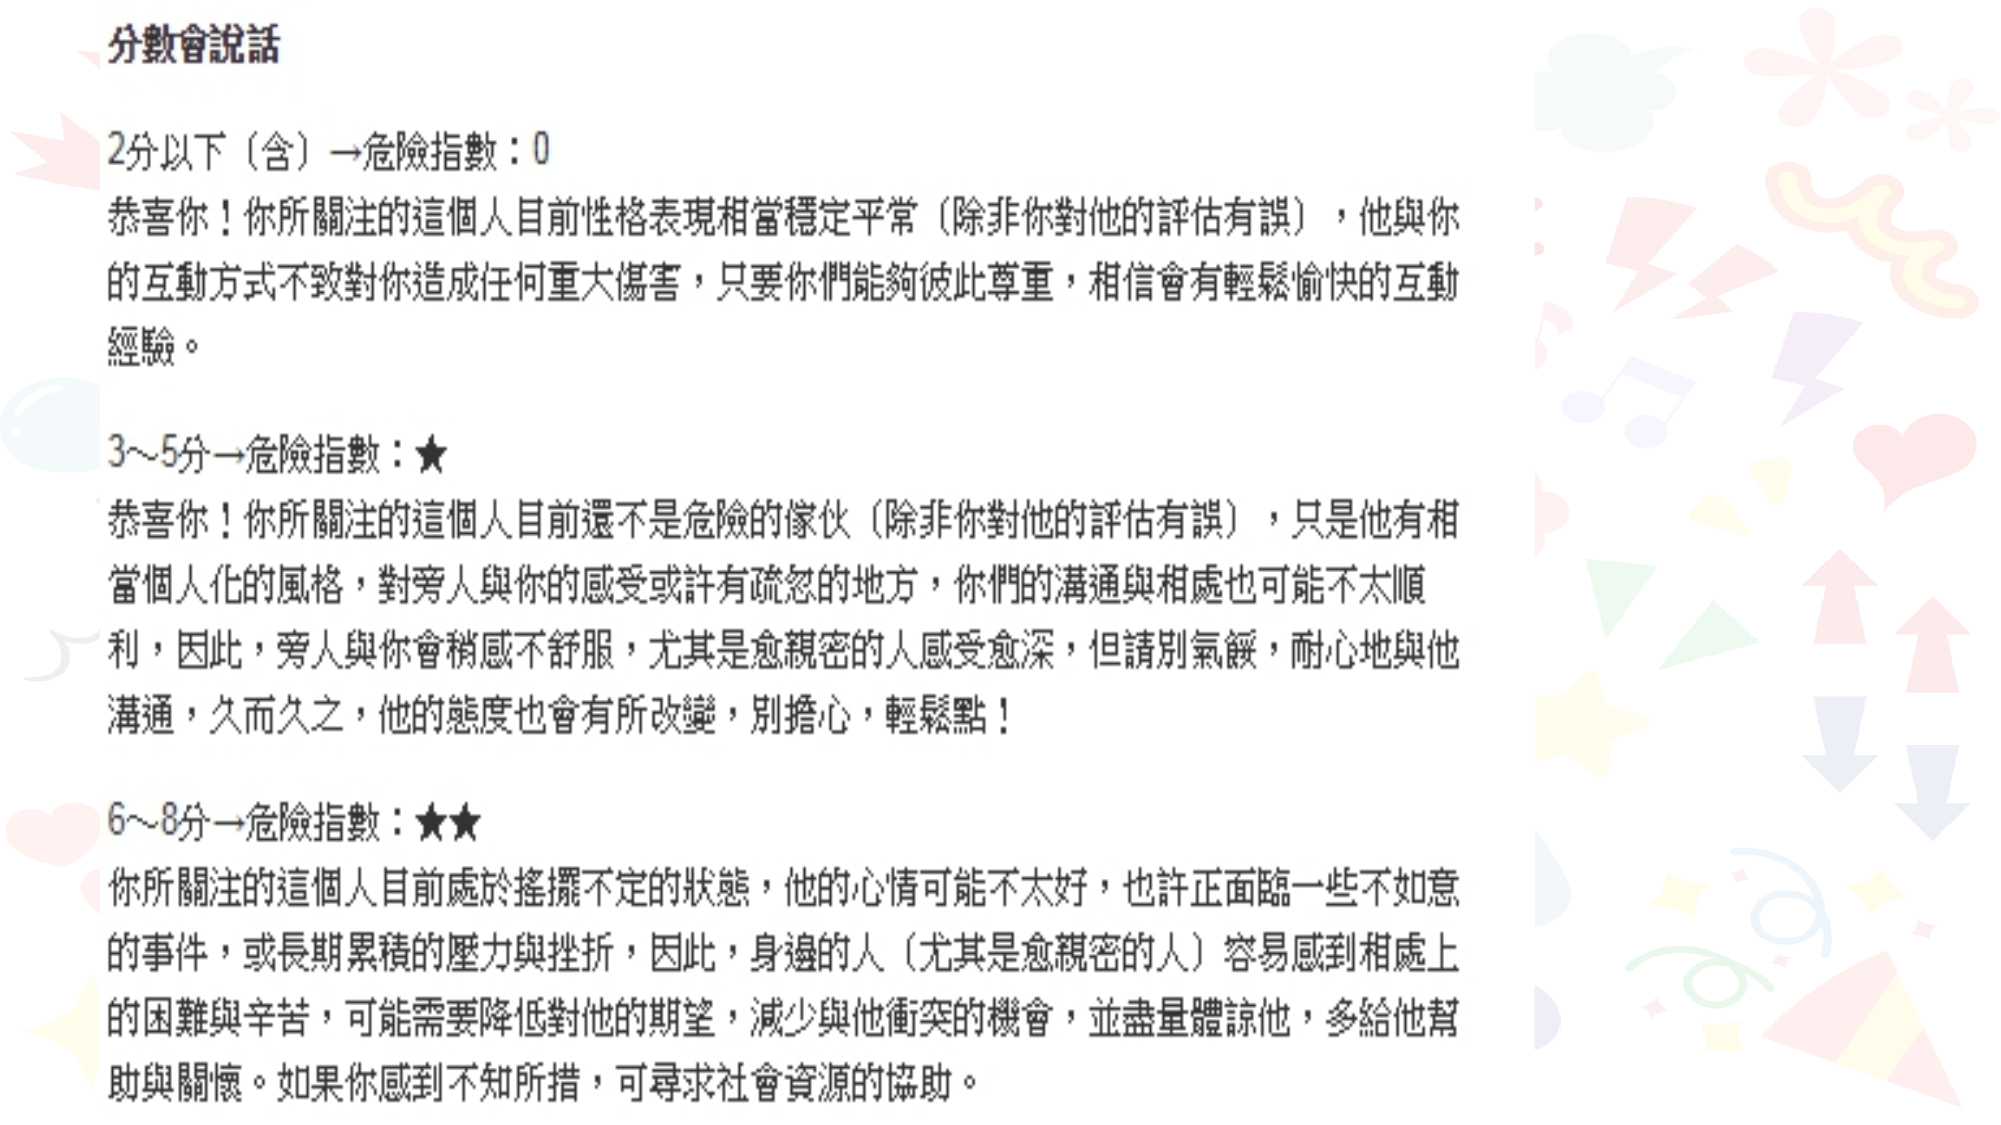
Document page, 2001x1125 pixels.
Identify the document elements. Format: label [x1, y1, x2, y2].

picture [99, 0, 1535, 1125]
